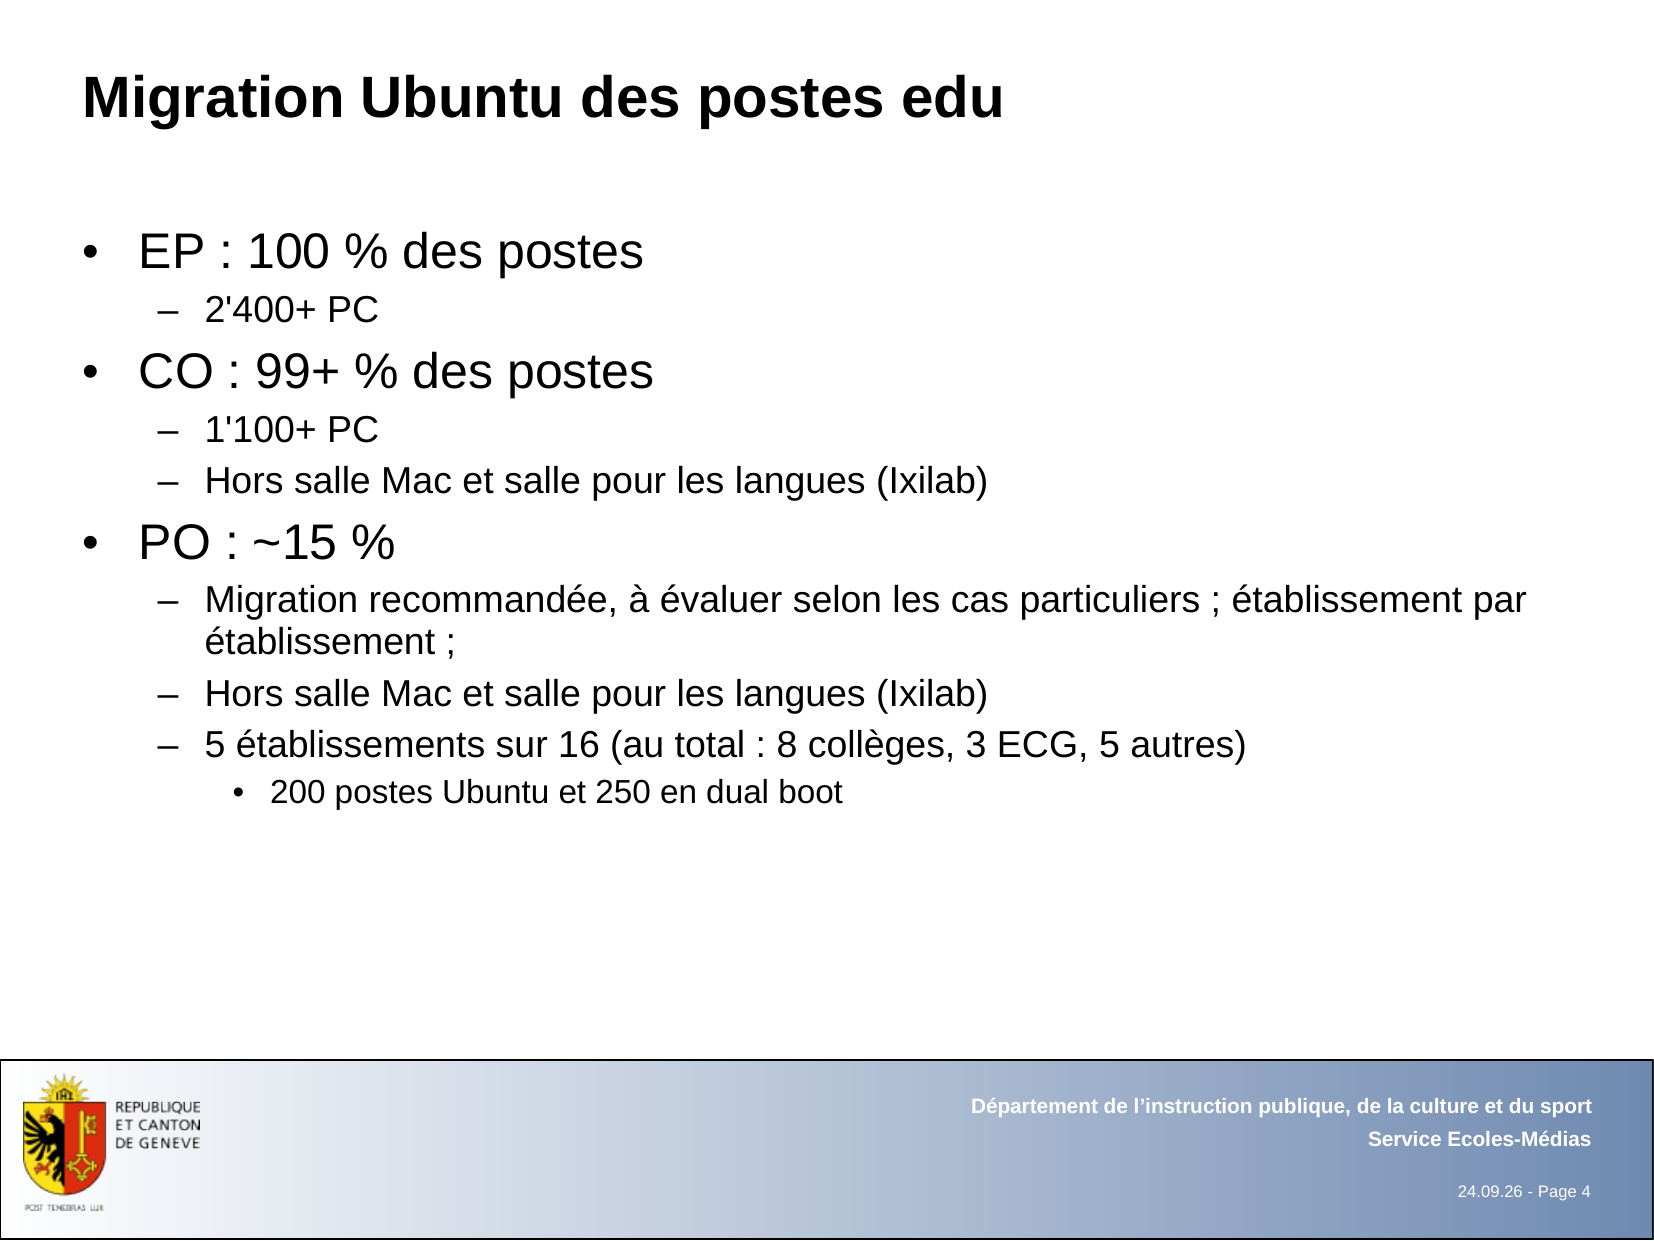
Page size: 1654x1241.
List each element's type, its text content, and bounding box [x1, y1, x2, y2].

title Migration Ubuntu des postes edu [82, 23, 1571, 172]
list EP : 100 % des postes 2'400+ PC CO : 99+ % des postes 1'100+ PC Hors salle Mac et salle pour les langues (Ixilab) PO : ~15 % Migration recommandée, à évaluer selon les cas particuliers ; établissement par établissement ; Hors salle Mac et salle pour les langues (Ixilab) 5 établissements sur 16 (au total : 8 collèges, 3 ECG, 5 autres) 200 postes Ubuntu et 250 en dual boot [82, 223, 1625, 1058]
picture [23, 1073, 200, 1211]
